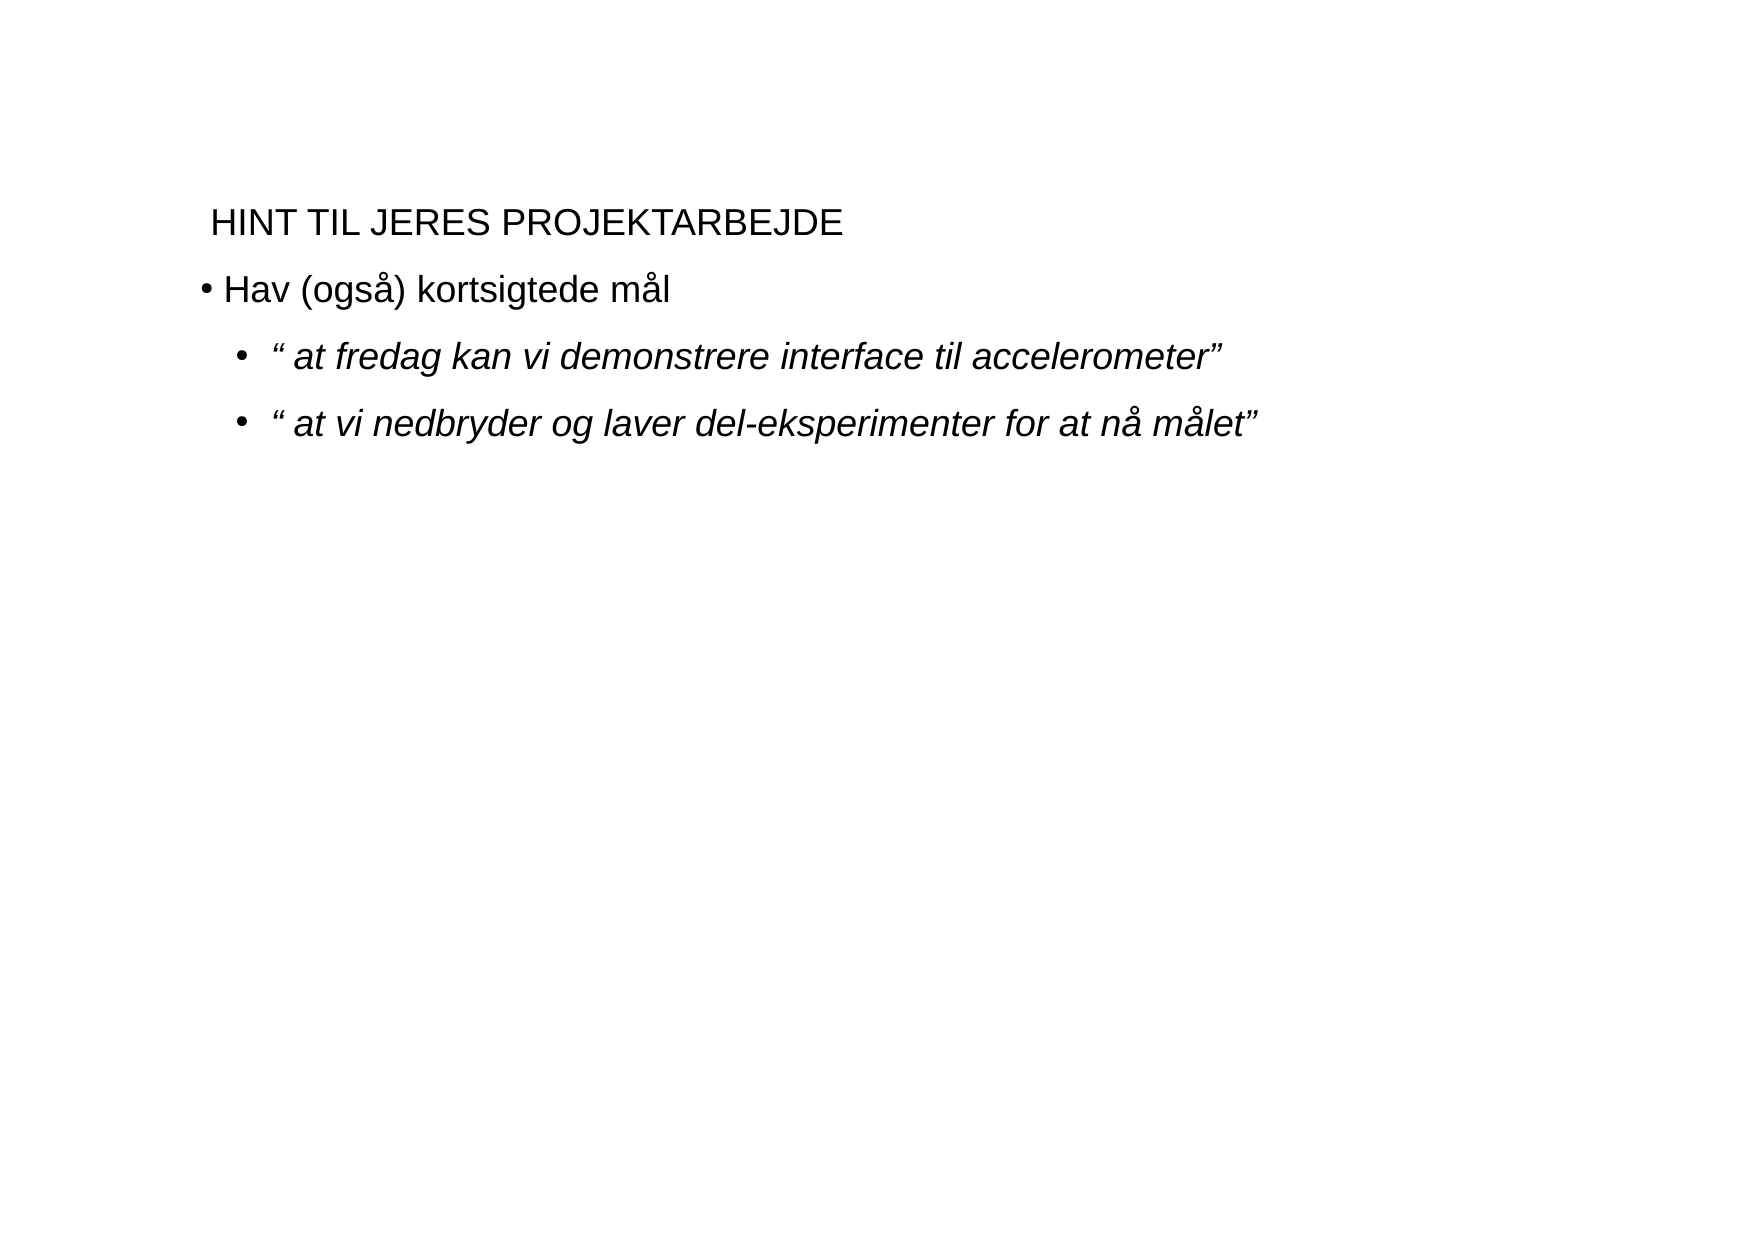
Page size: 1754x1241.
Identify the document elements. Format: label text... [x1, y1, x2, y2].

text_box HINT TIL JERES PROJEKTARBEJDE Hav (også) kortsigtede mål “ at fredag kan vi demonstrere interface til accelerometer” “ at vi nedbryder og laver del-eksperimenter for at nå målet” [185, 194, 1619, 1044]
